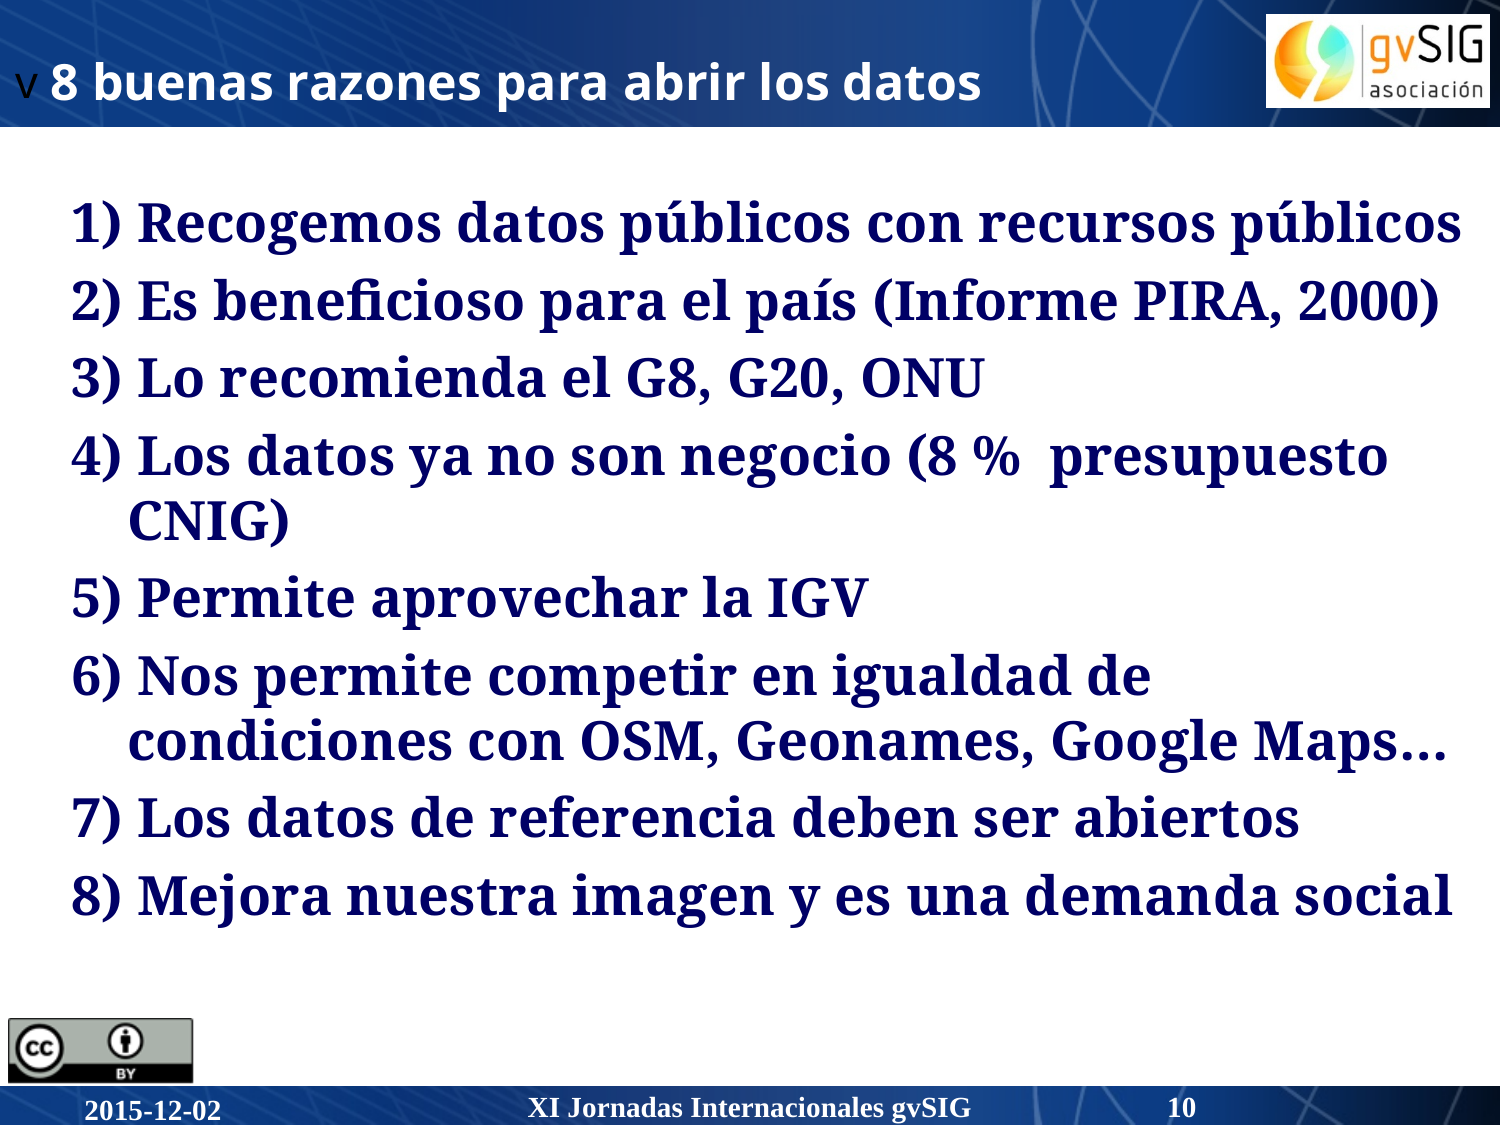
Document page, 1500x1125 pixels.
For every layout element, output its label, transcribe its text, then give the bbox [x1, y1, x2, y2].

text_box 1) Recogemos datos públicos con recursos públicos 2) Es beneficioso para el país (Informe PIRA, 2000) 3) Lo recomienda el G8, G20, ONU 4) Los datos ya no son negocio (8 % presupuesto CNIG) 5) Permite aprovechar la IGV 6) Nos permite competir en igualdad de condiciones con OSM, Geonames, Google Maps… 7) Los datos de referencia deben ser abiertos 8) Mejora nuestra imagen y es una demanda social [56, 181, 1490, 998]
picture [0, 1086, 1500, 1125]
picture [0, 0, 1500, 127]
title 8 buenas razones para abrir los datos [0, 43, 1276, 107]
